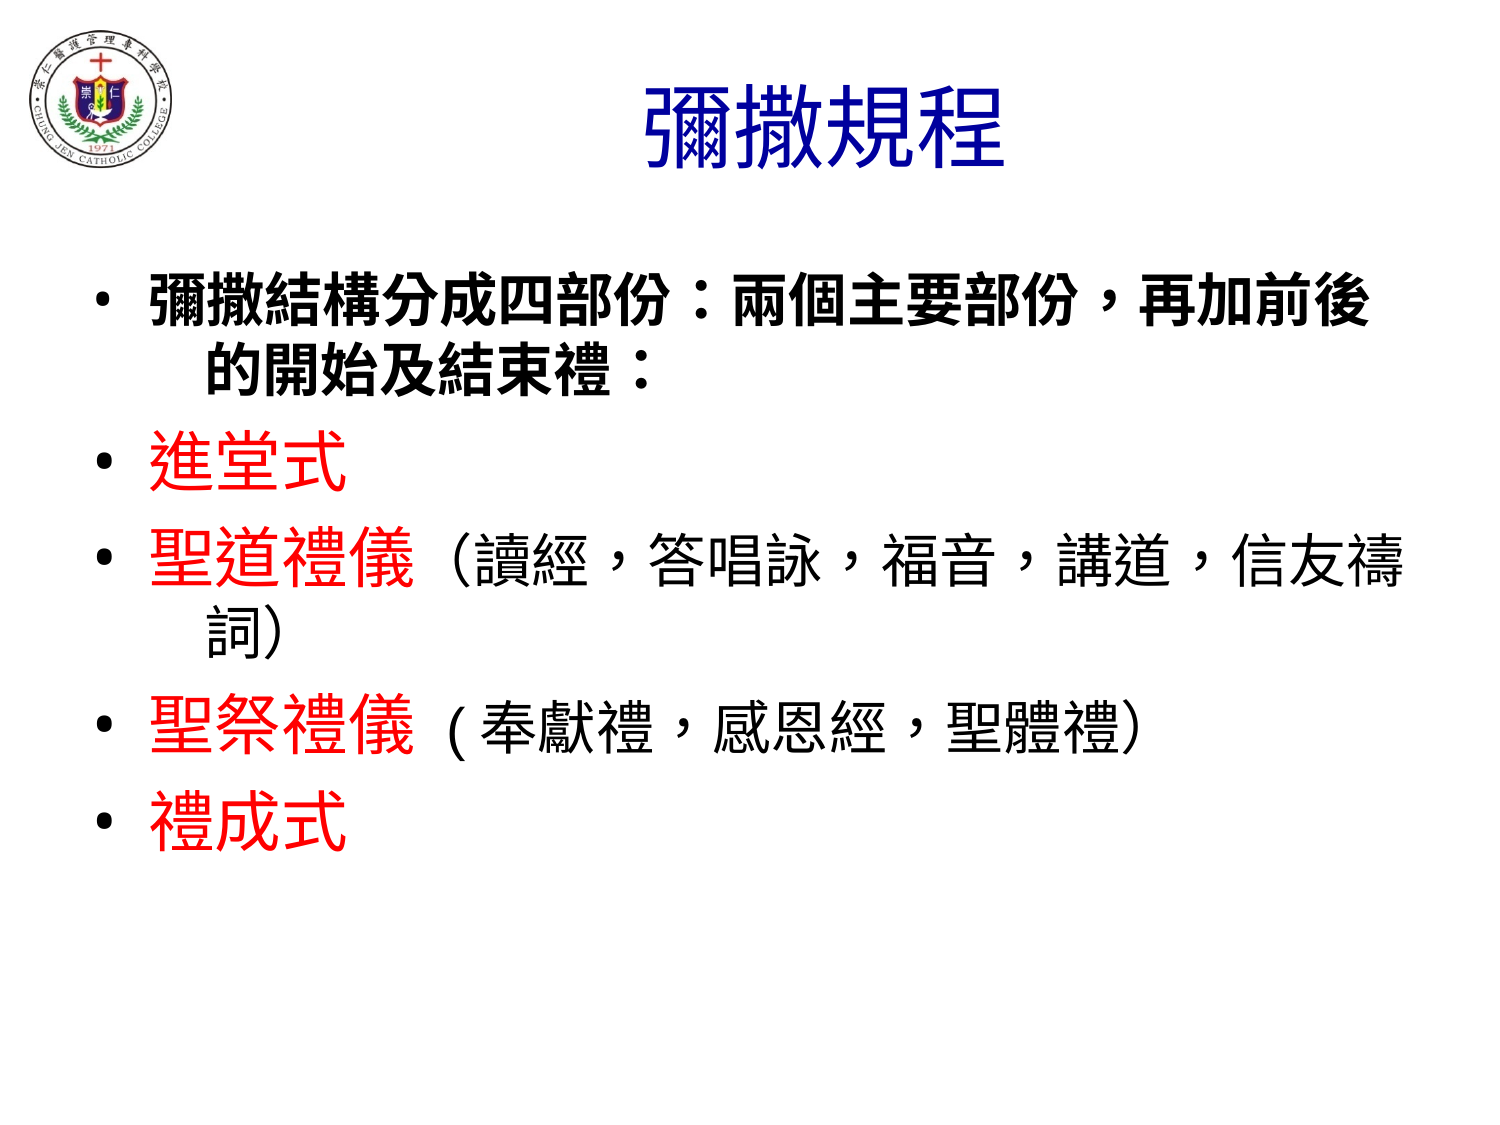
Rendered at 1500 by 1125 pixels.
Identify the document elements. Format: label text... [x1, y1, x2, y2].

list 彌撒結構分成四部份：兩個主要部份，再加前後的開始及結束禮： 進堂式 聖道禮儀（讀經，答唱詠，福音，講道，信友禱詞） 聖祭禮儀 (奉獻禮，感恩經，聖體禮） 禮成式 [76, 255, 1427, 1009]
title 彌撒規程 [150, 31, 1500, 219]
